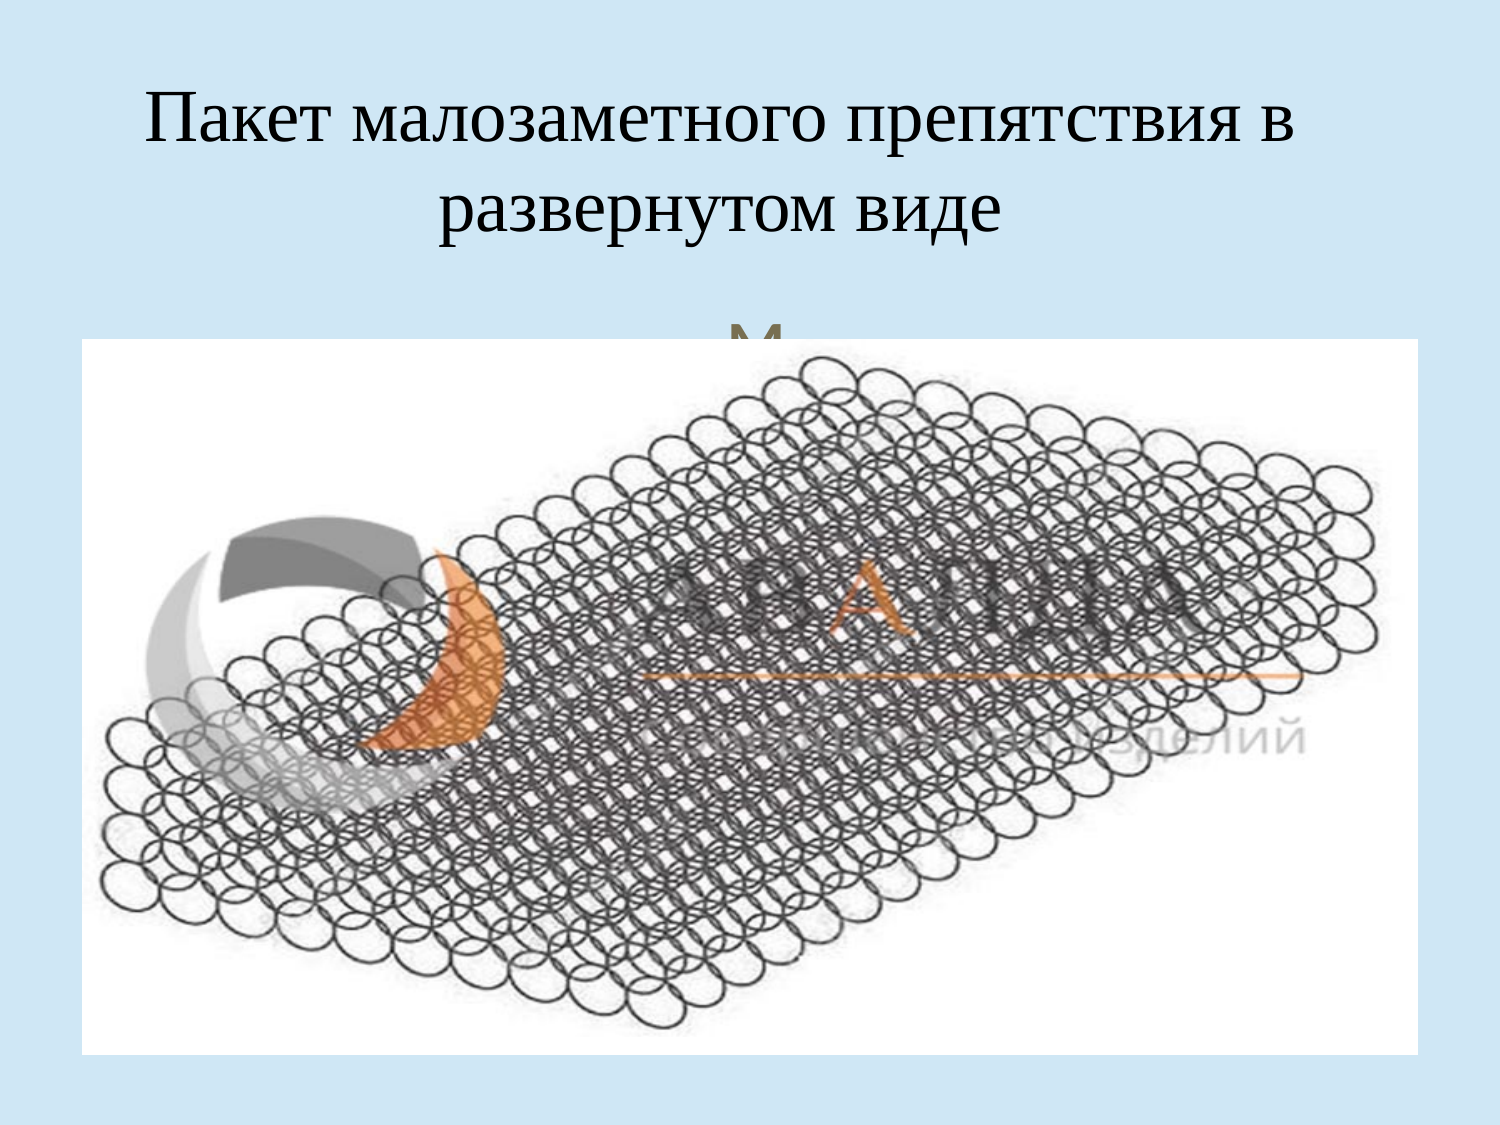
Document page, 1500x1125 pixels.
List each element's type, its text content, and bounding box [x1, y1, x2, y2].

picture [82, 339, 1418, 1055]
text_box Пакет малозаметного препятствия в развернутом виде [70, 59, 1372, 255]
title м [75, 269, 1438, 1079]
